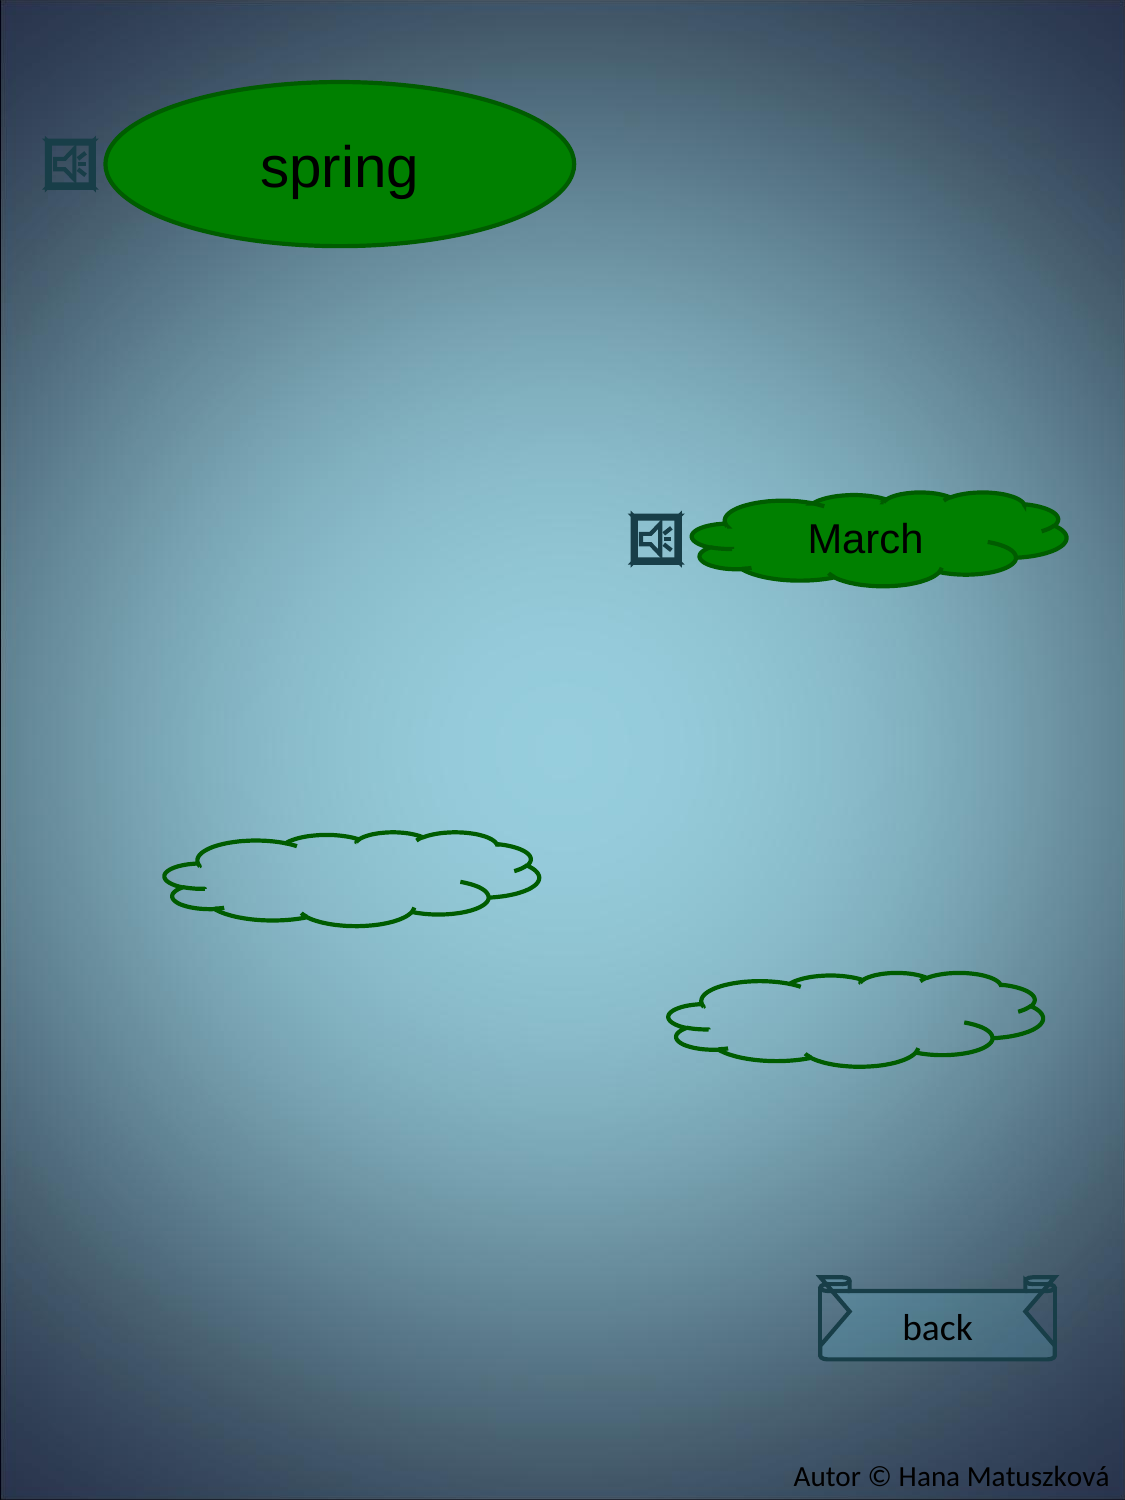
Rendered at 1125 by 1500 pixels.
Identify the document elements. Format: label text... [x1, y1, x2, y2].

text_box back [820, 1277, 1055, 1360]
picture [0, 0, 1125, 1500]
text_box March [691, 492, 1067, 587]
text_box spring [105, 82, 575, 247]
text_box Autor © Hana Matuszková [778, 1449, 1125, 1500]
